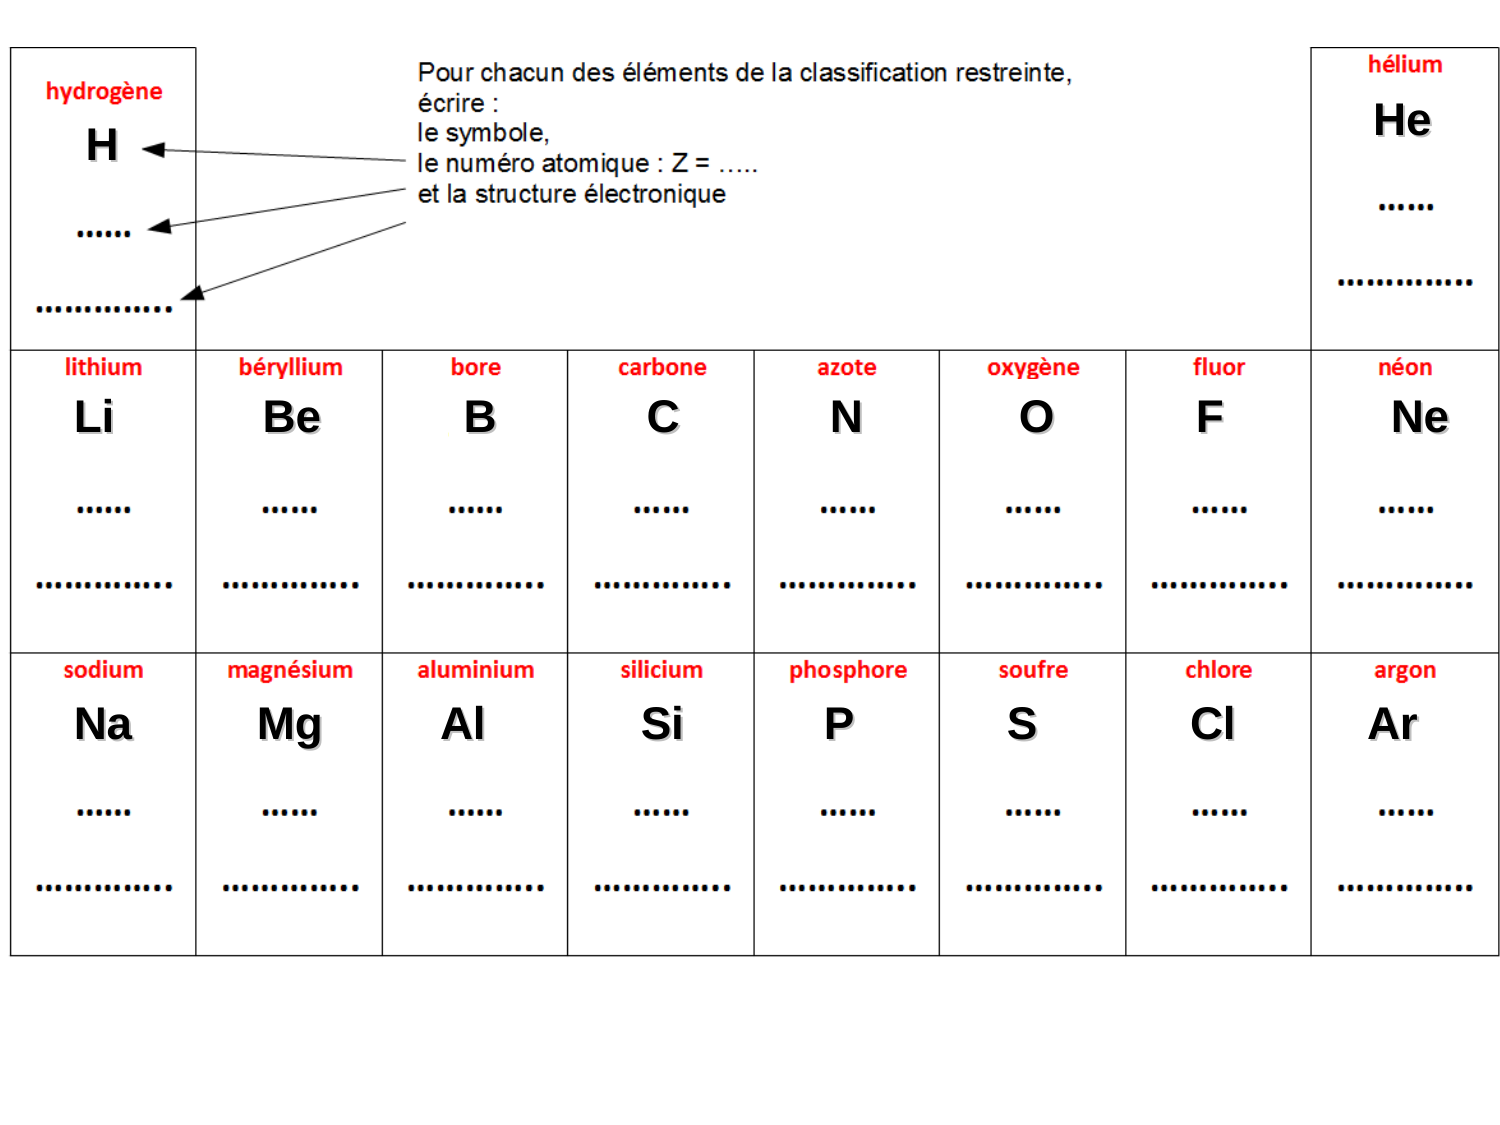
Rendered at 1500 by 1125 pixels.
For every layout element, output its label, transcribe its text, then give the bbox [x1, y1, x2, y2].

picture [5, 47, 1500, 959]
text_box Si [625, 686, 745, 756]
text_box F [1181, 379, 1276, 449]
text_box O [1003, 379, 1099, 449]
text_box Al [425, 686, 544, 756]
text_box S [992, 686, 1111, 756]
text_box Ne [1375, 379, 1471, 449]
text_box Mg [242, 686, 361, 756]
text_box He [1358, 82, 1453, 153]
text_box N [814, 379, 910, 449]
text_box Li [59, 379, 154, 449]
text_box Ar [1352, 686, 1471, 756]
text_box Na [59, 686, 154, 756]
text_box Be [248, 379, 343, 449]
text_box H [70, 107, 142, 178]
text_box P [809, 686, 928, 756]
text_box Cl [1175, 686, 1294, 756]
text_box B [448, 379, 544, 449]
text_box C [631, 379, 727, 449]
